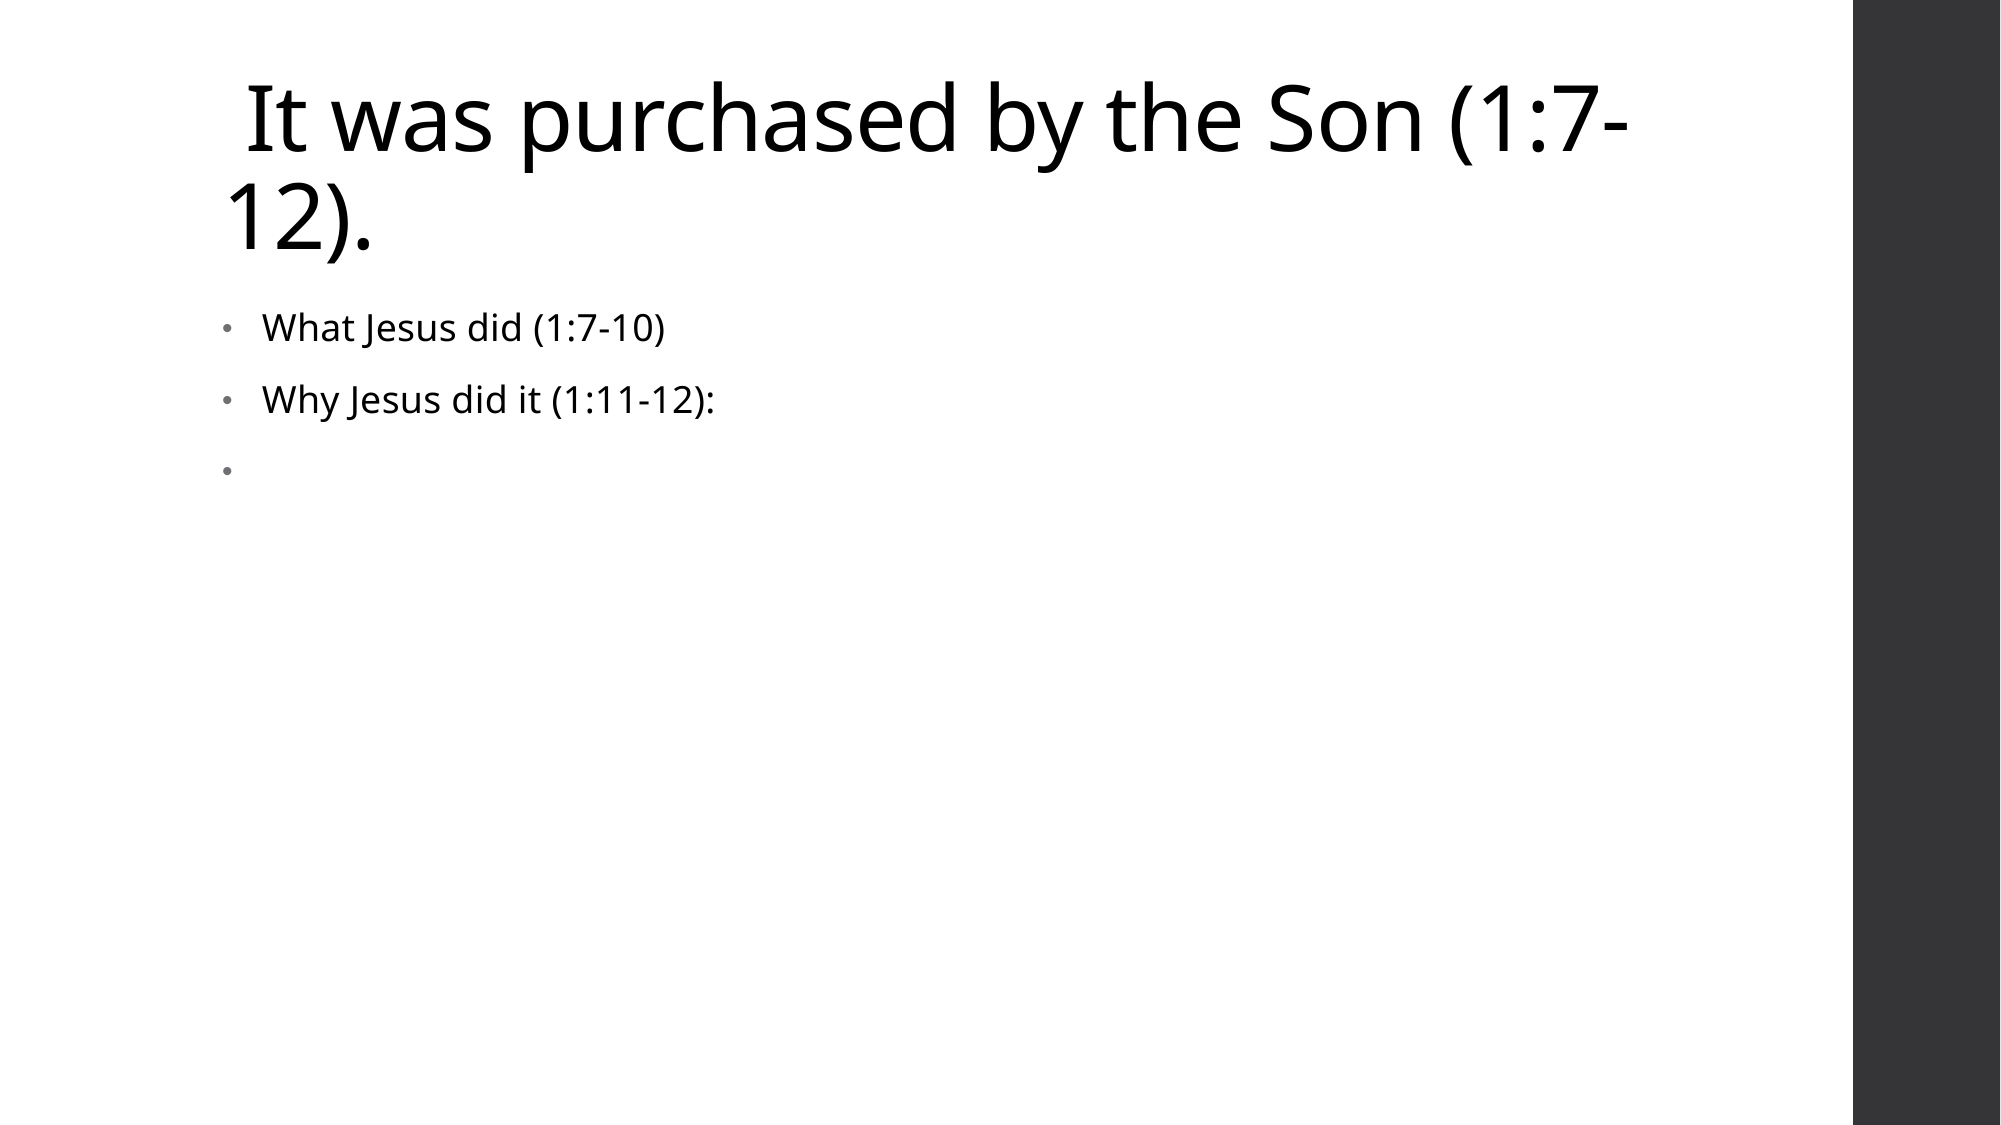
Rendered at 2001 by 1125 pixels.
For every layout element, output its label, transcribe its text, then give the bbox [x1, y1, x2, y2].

list What Jesus did (1:7-10) Why Jesus did it (1:11-12): [206, 299, 1617, 1014]
title It was purchased by the Son (1:7-12). [206, 60, 1797, 278]
